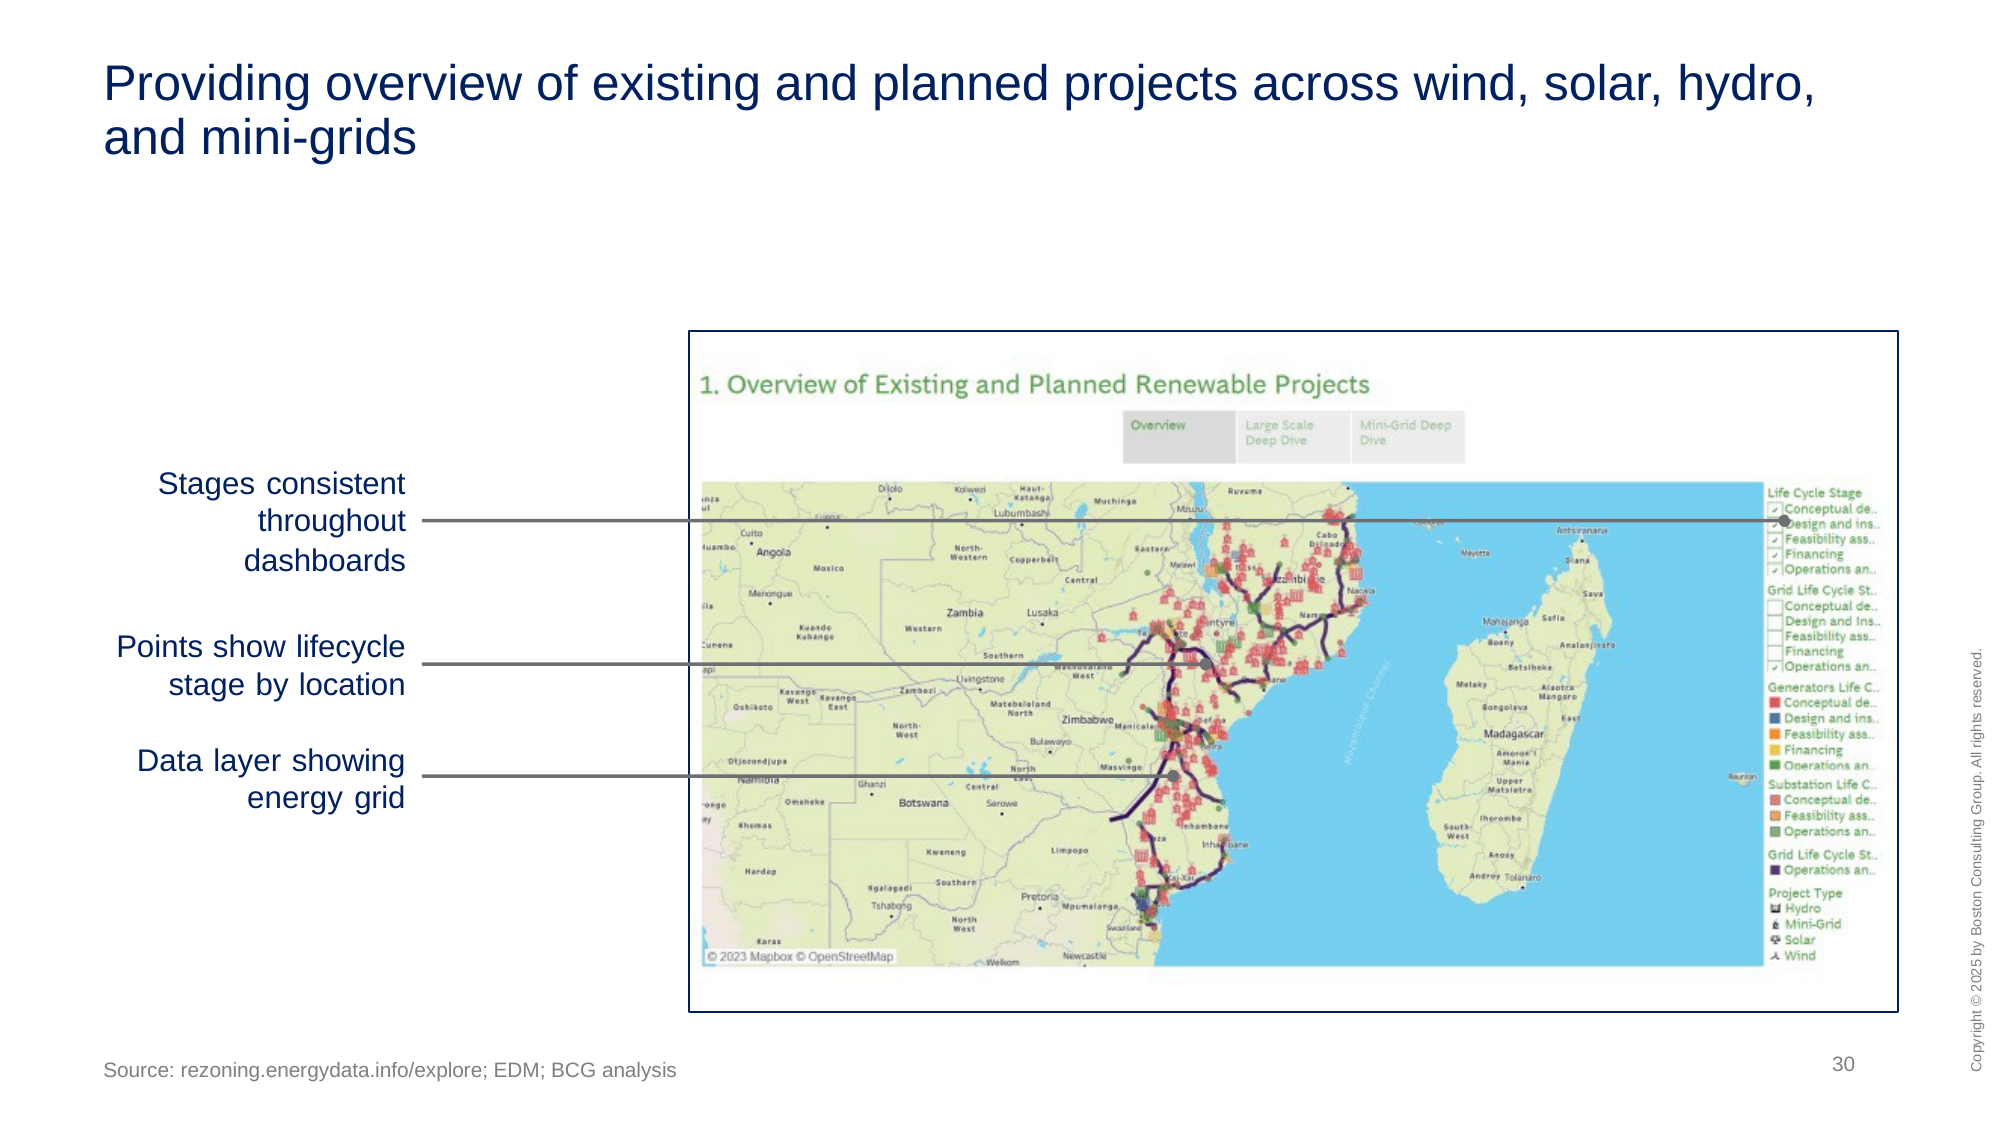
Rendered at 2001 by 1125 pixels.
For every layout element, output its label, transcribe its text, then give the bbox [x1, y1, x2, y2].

text_box [421, 769, 1180, 783]
text_box Source: rezoning.energydata.info/explore; EDM; BCG analysis [103, 1059, 1585, 1082]
text_box [421, 514, 1791, 527]
text_box [421, 657, 1212, 671]
picture [690, 332, 1897, 1011]
text_box Stages consistent throughout dashboards Points show lifecycle stage by location Data layer showing energy grid [103, 461, 408, 819]
title Providing overview of existing and planned projects across wind, solar, hydro, and mini-grids [103, 55, 1897, 111]
